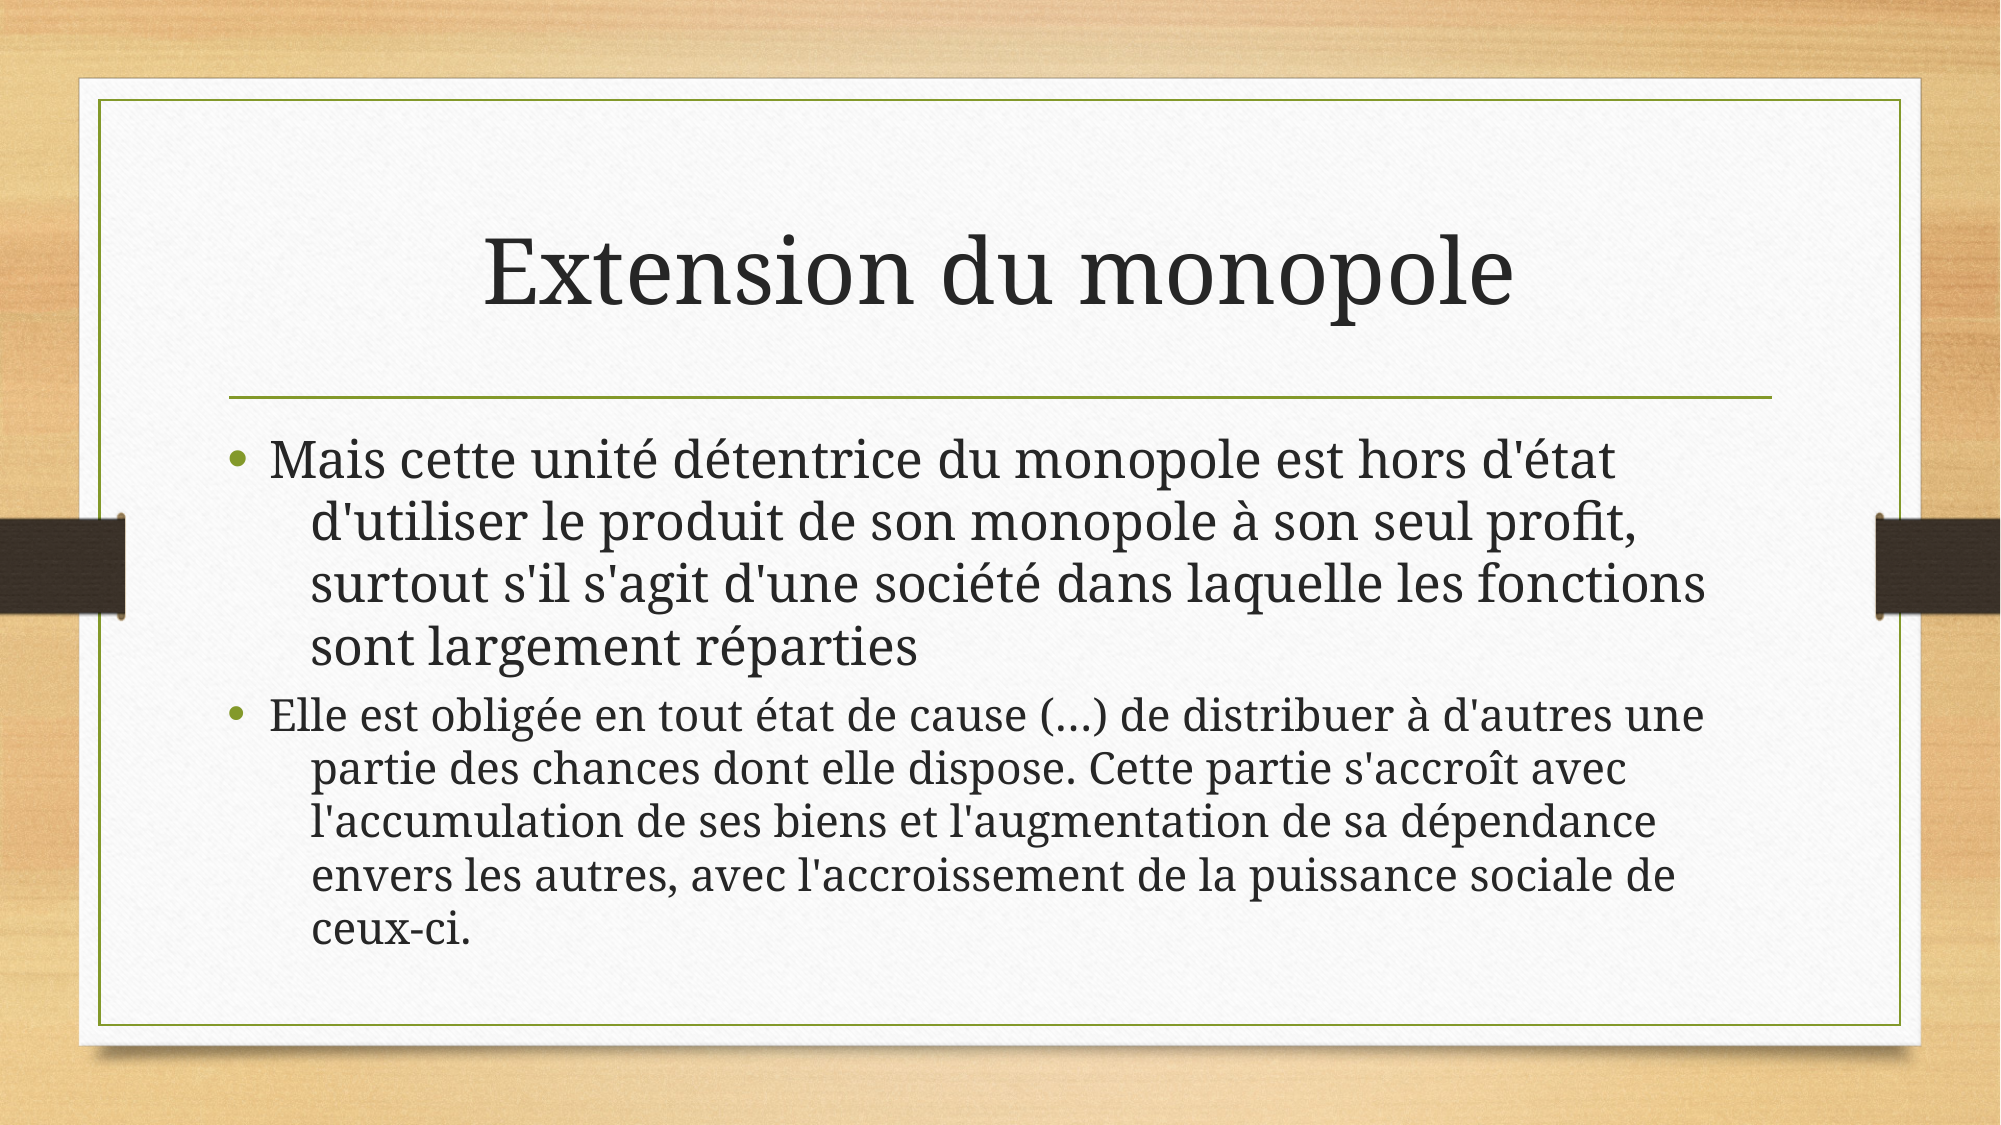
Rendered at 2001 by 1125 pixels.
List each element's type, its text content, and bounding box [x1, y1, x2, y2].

list Mais cette unité détentrice du monopole est hors d'état d'utiliser le produit de son monopole à son seul profit, surtout s'il s'agit d'une société dans laquelle les fonctions sont largement réparties Elle est obligée en tout état de cause (…) de distribuer à d'autres une partie des chances dont elle dispose. Cette partie s'accroît avec l'accumulation de ses biens et l'augmentation de sa dépendance envers les autres, avec l'accroissement de la puissance sociale de ceux-ci. [212, 419, 1788, 964]
title Extension du monopole [212, 161, 1788, 376]
